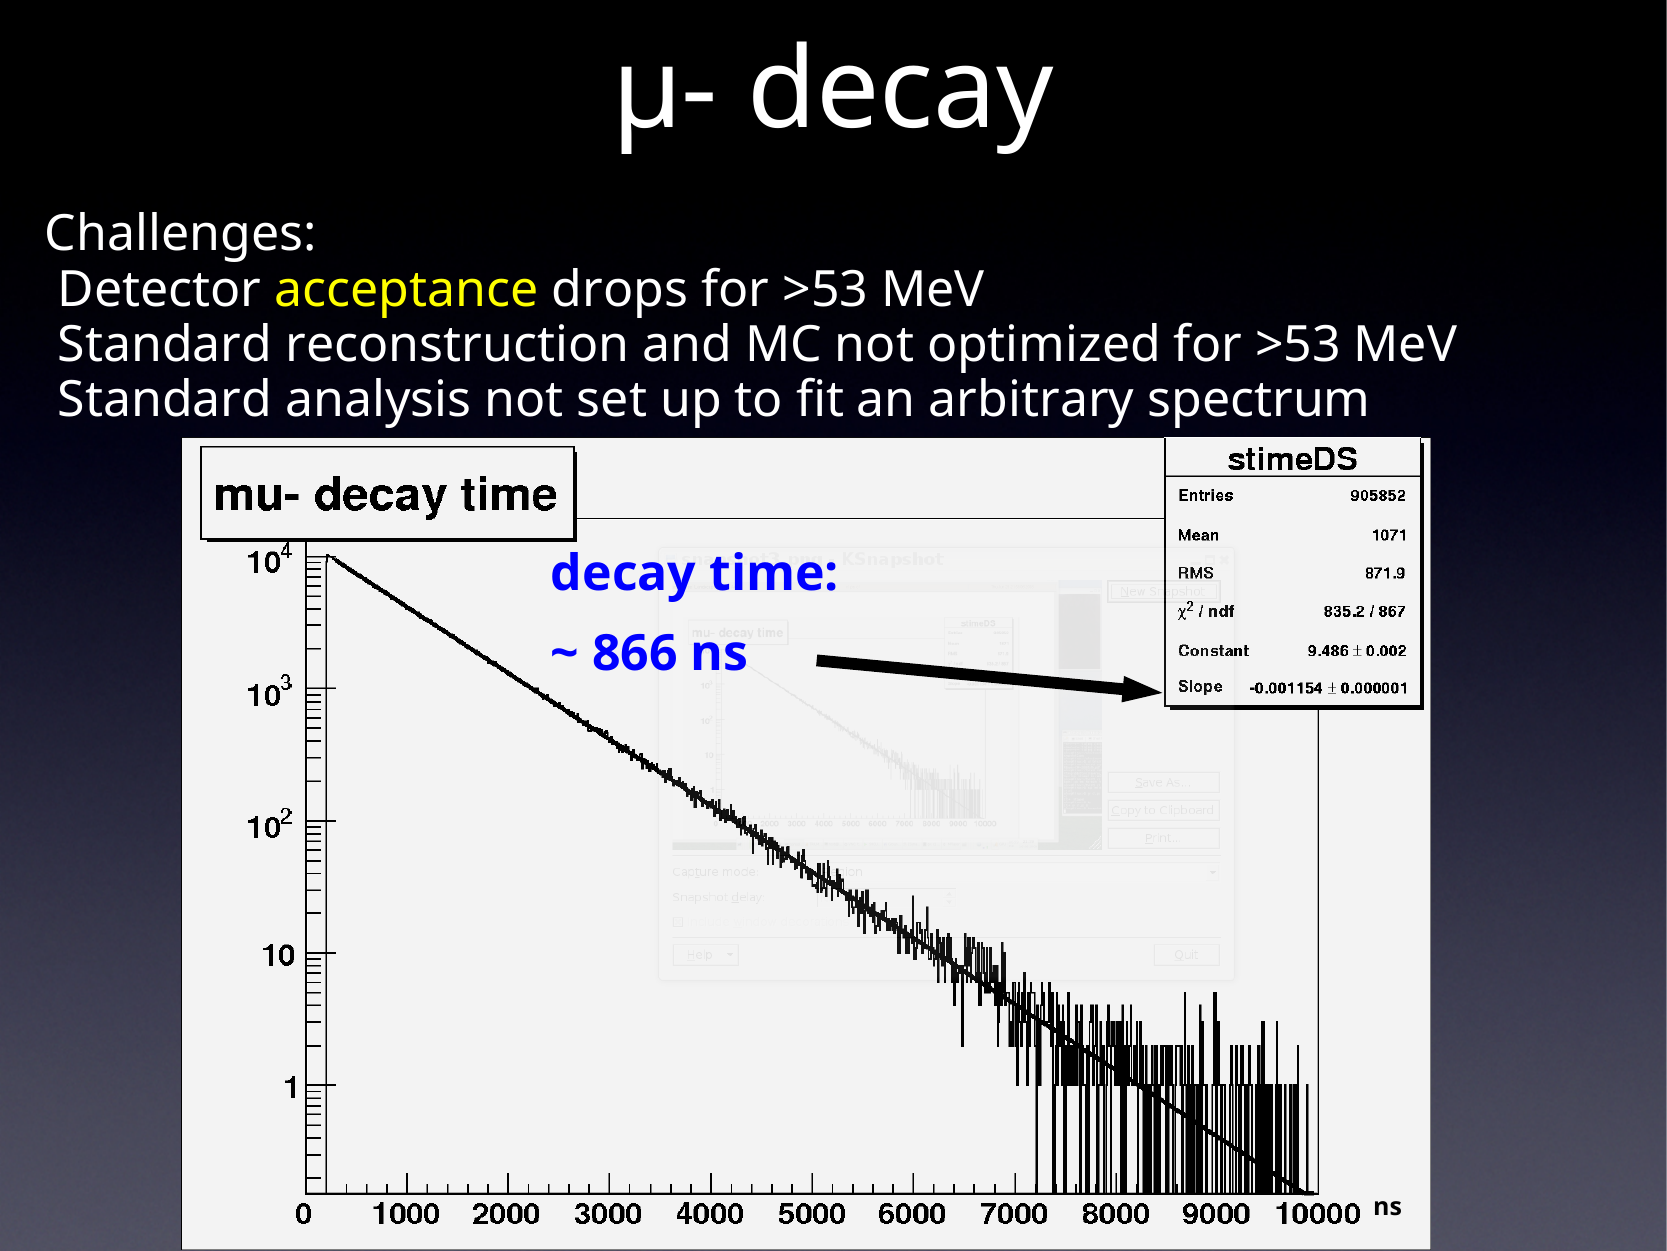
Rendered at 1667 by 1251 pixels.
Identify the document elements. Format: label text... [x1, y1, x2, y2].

text_box ns [1373, 1193, 1454, 1226]
picture [0, 0, 1667, 1251]
text_box decay time: ~ 866 ns [550, 543, 1513, 685]
title μ- decay [162, 4, 1505, 176]
text_box Challenges: Detector acceptance drops for >53 MeV Standard reconstruction and MC not optimized for >53 MeV Standard analysis not set up to fit an arbitrary spectrum [44, 206, 1645, 407]
